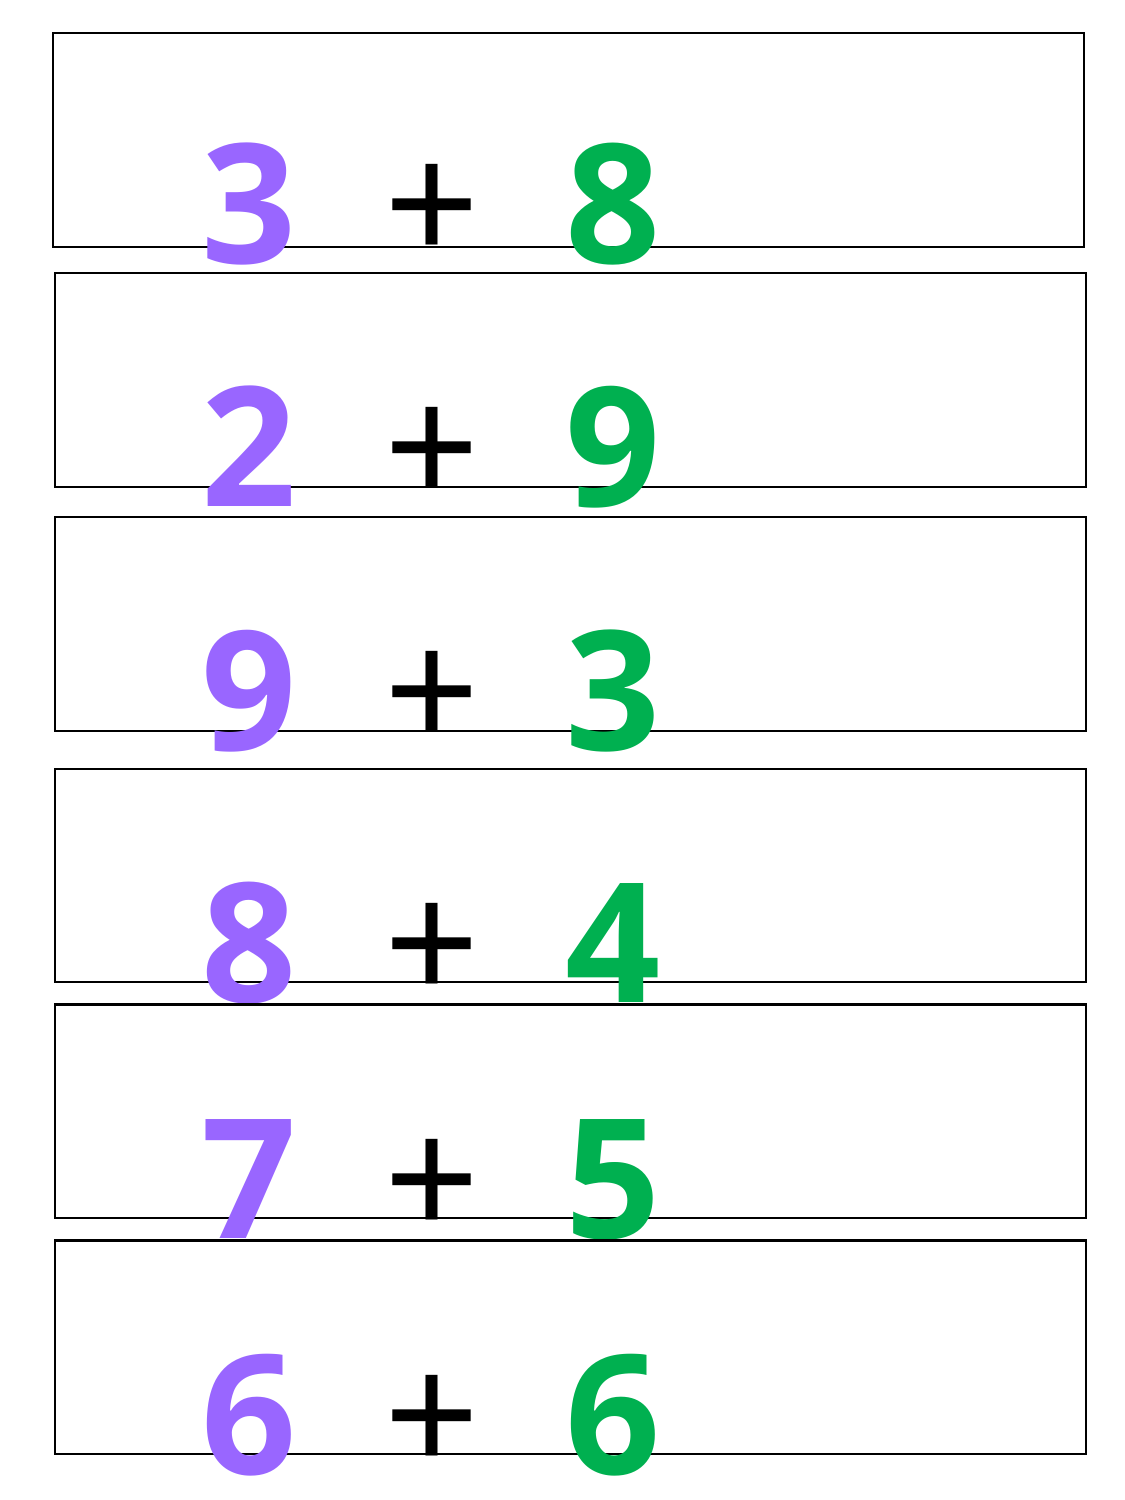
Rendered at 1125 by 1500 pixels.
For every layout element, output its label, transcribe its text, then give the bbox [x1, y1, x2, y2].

text_box 6 + 6 [187, 1300, 677, 1500]
text_box [55, 273, 1086, 487]
text_box [55, 1241, 1086, 1454]
text_box [55, 1005, 1086, 1218]
text_box 7 + 5 [187, 1064, 677, 1241]
text_box 9 + 3 [187, 576, 677, 769]
text_box 2 + 9 [187, 333, 677, 517]
text_box [55, 517, 1086, 731]
text_box 8 + 4 [187, 828, 677, 1005]
text_box [53, 33, 1084, 247]
text_box 3 + 8 [187, 89, 677, 273]
text_box [55, 769, 1086, 982]
